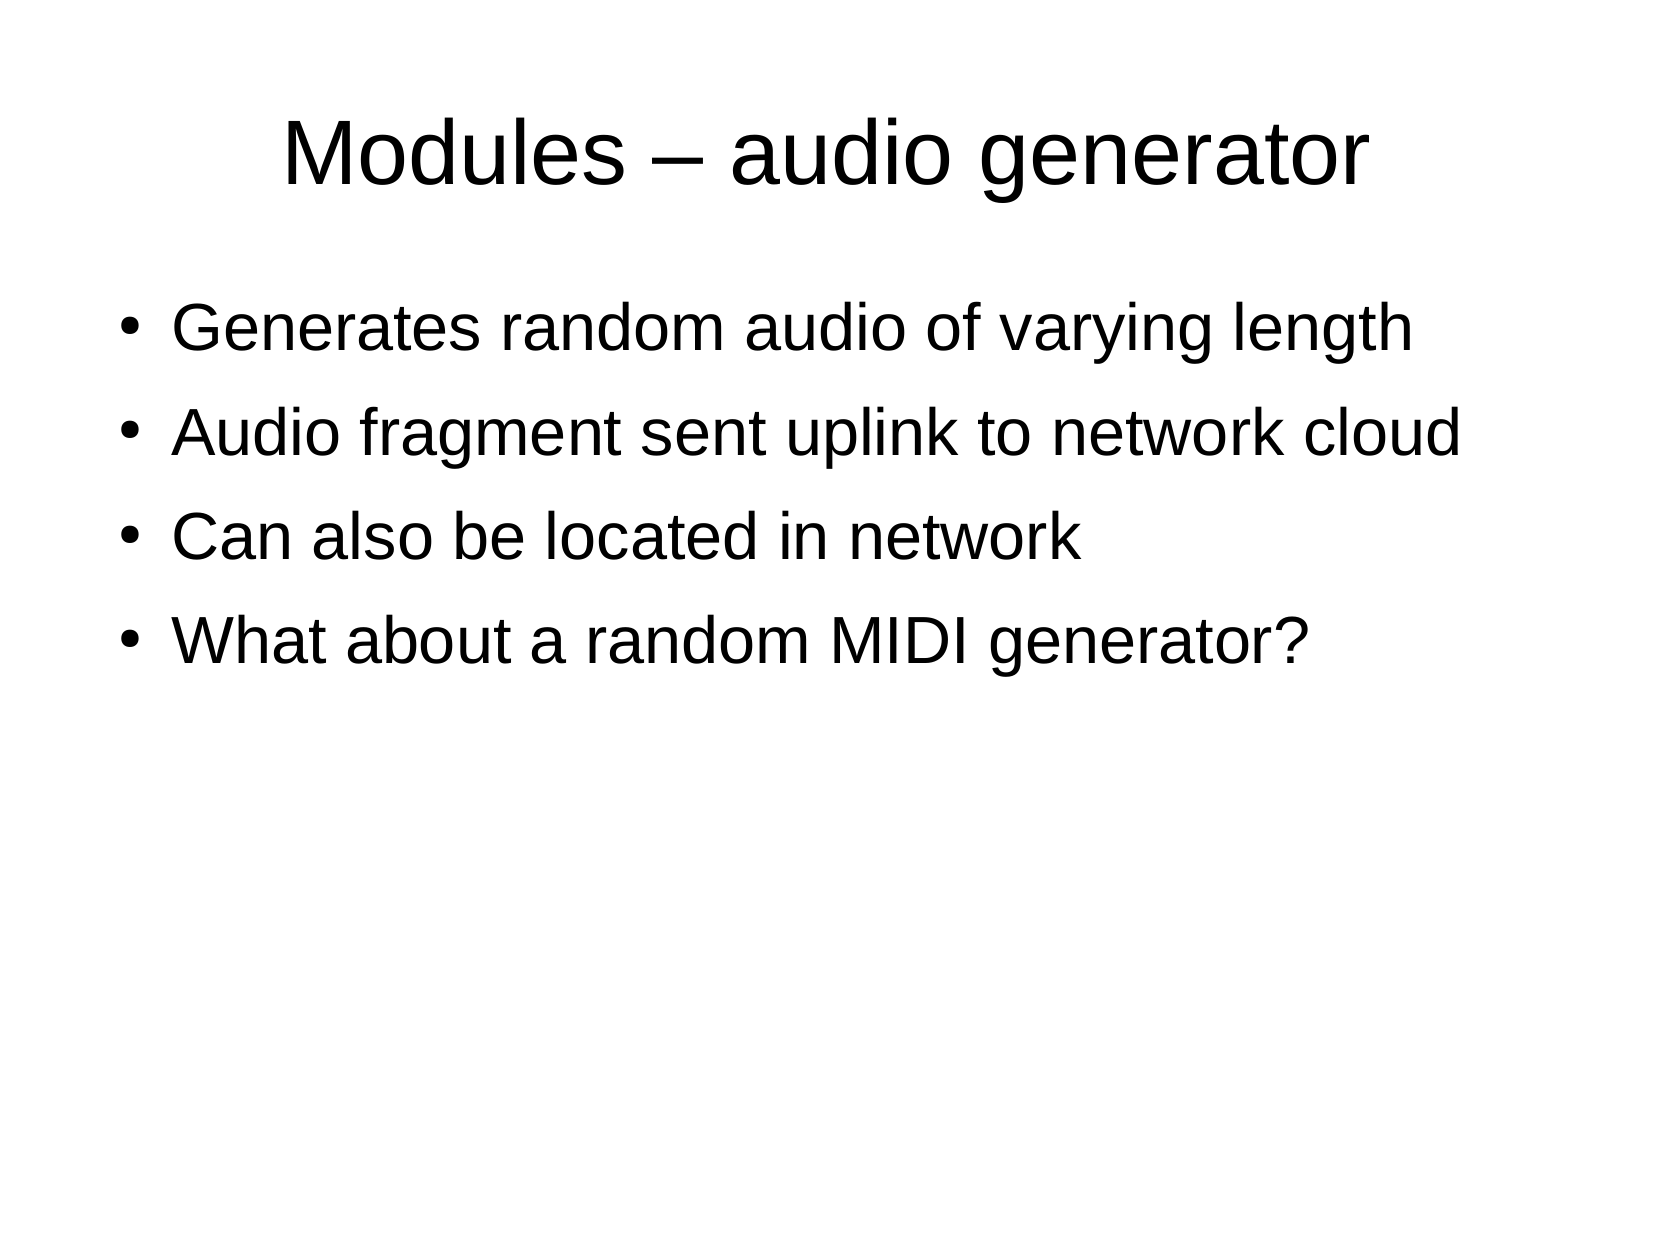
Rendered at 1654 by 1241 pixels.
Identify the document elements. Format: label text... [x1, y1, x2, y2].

title Modules – audio generator [82, 49, 1571, 257]
list Generates random audio of varying length Audio fragment sent uplink to network cloud Can also be located in network What about a random MIDI generator? [82, 290, 1571, 1109]
